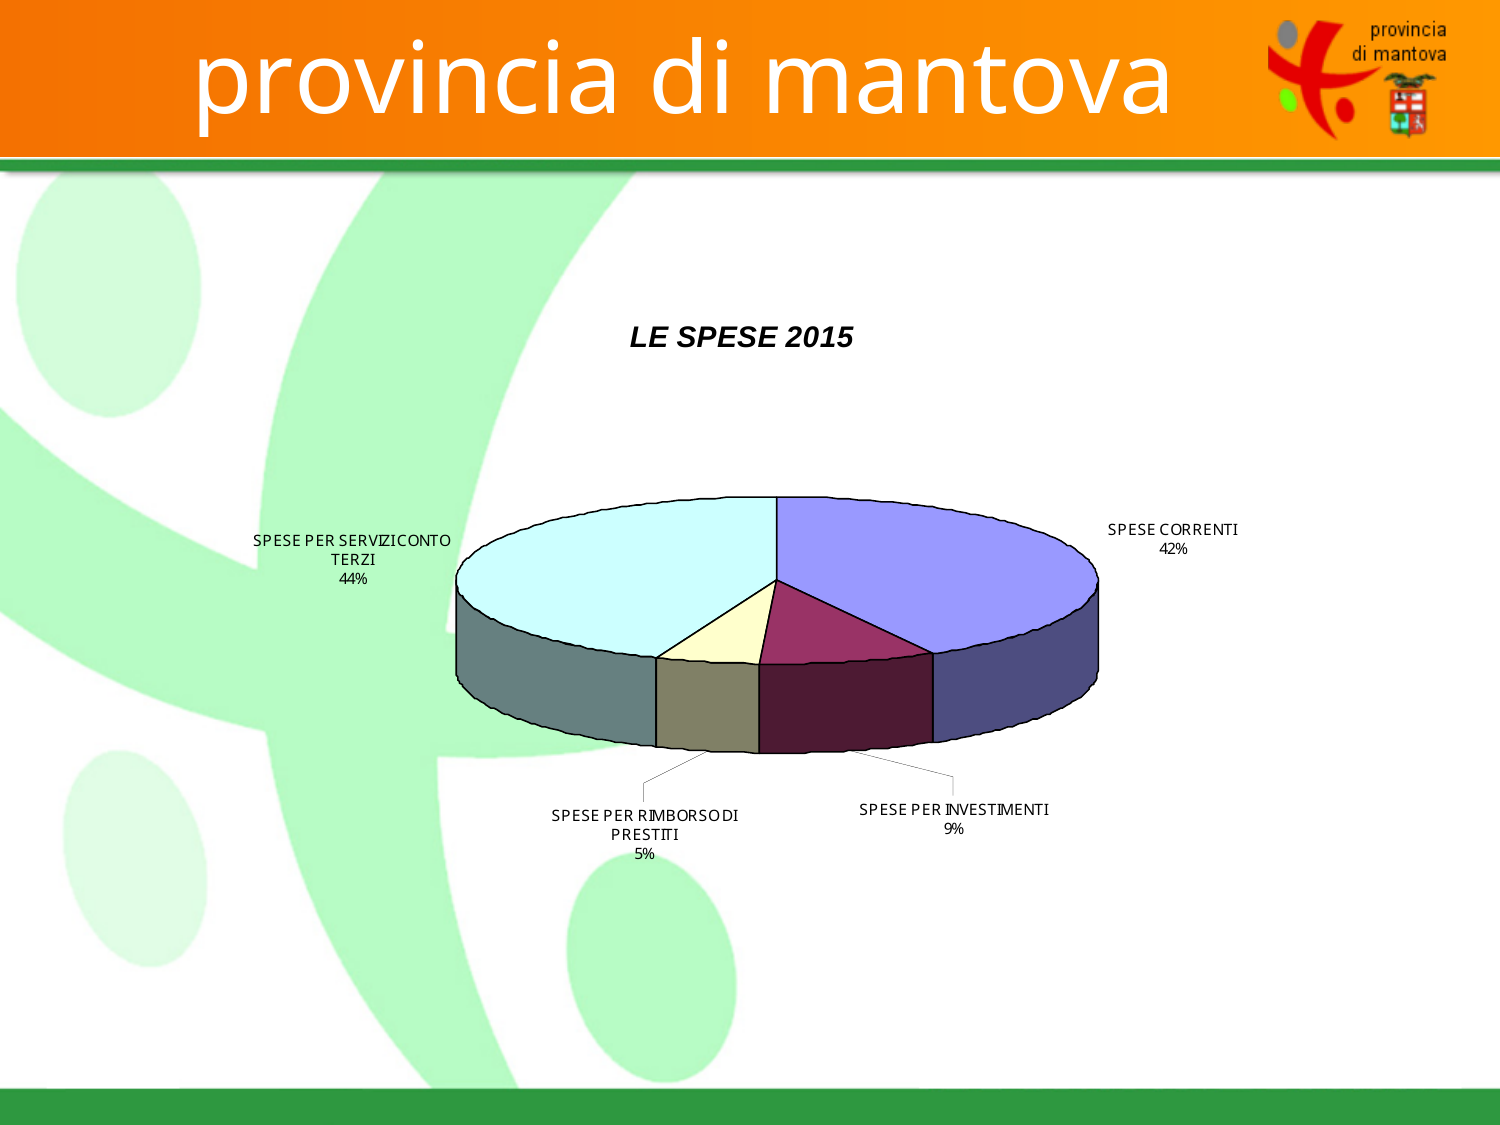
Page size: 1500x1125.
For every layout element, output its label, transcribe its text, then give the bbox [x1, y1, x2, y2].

text_box provincia di mantova [176, 5, 1205, 142]
picture [0, 157, 1500, 1125]
chart [159, 290, 1335, 899]
picture [1267, 15, 1452, 142]
